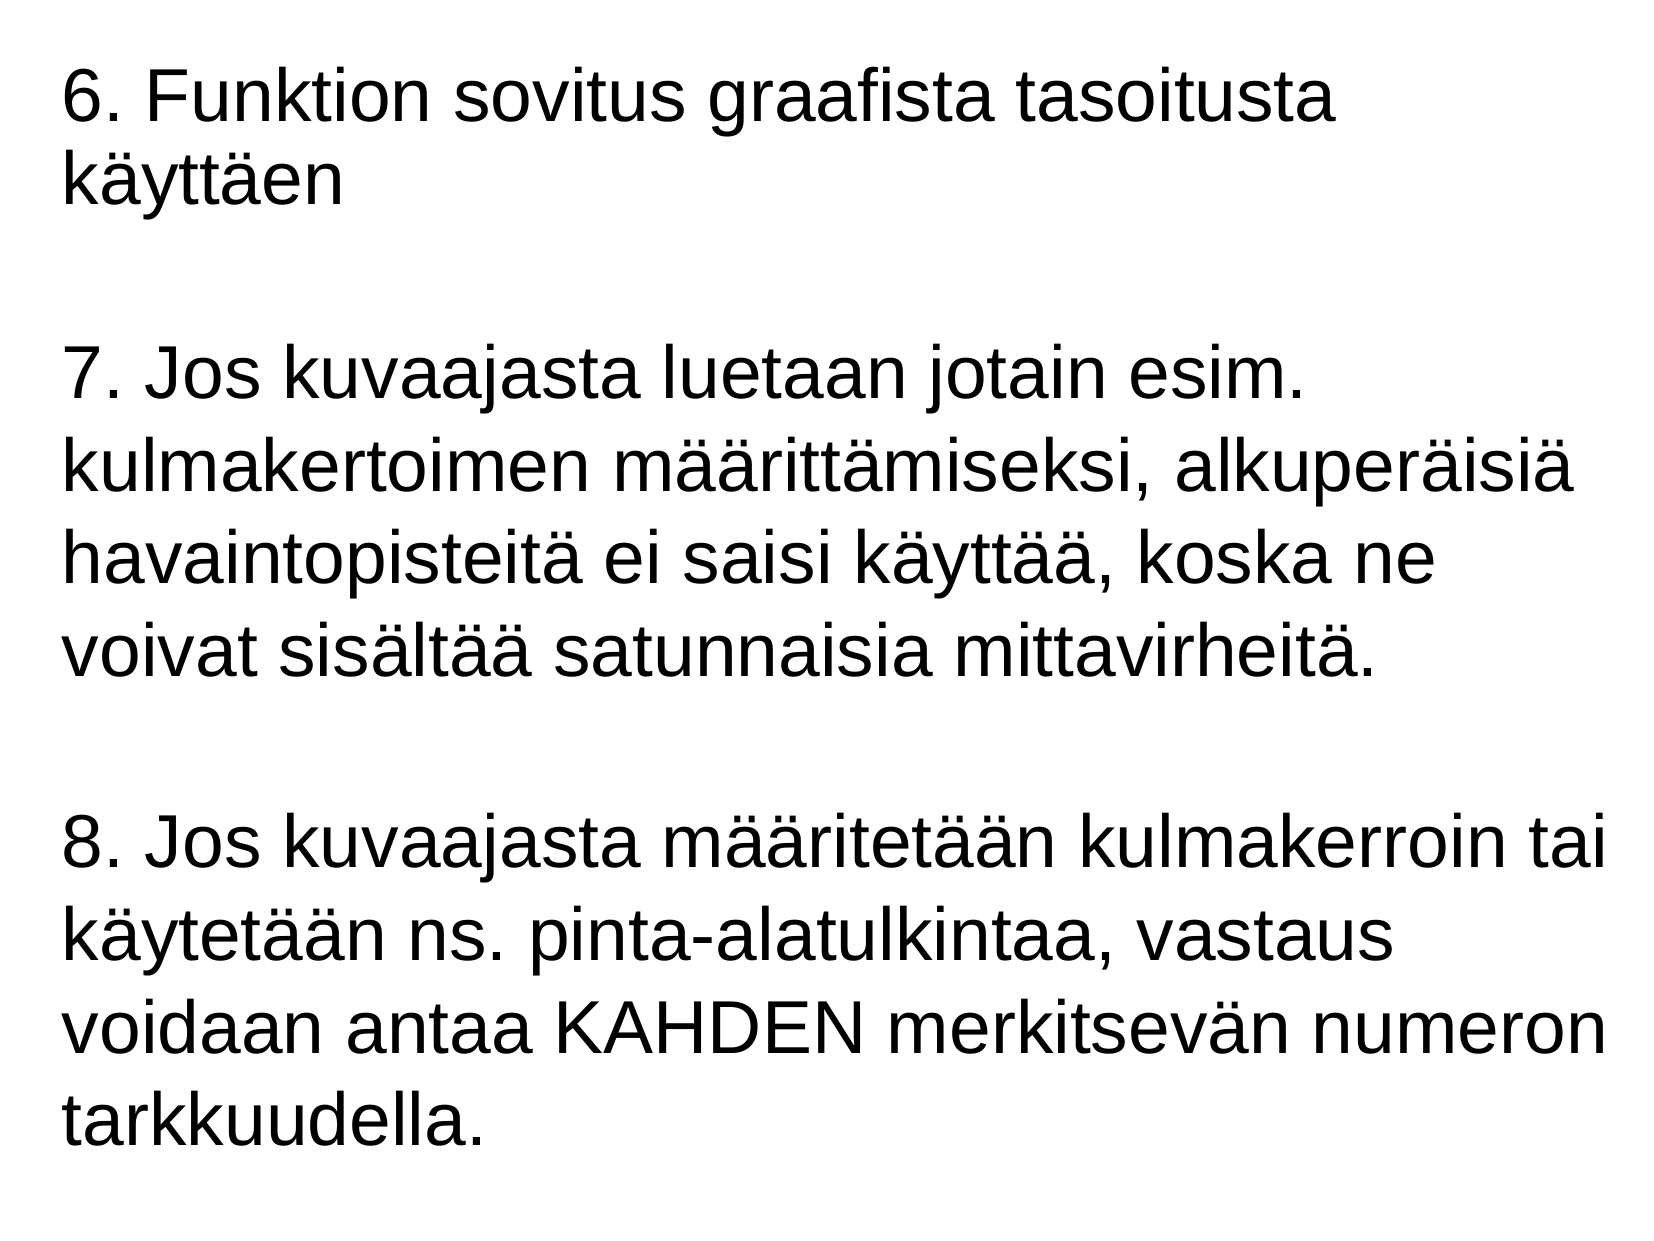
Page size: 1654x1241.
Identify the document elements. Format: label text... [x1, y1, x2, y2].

text_box 6. Funktion sovitus graafista tasoitusta käyttäen 7. Jos kuvaajasta luetaan jotain esim. kulmakertoimen määrittämiseksi, alkuperäisiä havaintopisteitä ei saisi käyttää, koska ne voivat sisältää satunnaisia mittavirheitä. 8. Jos kuvaajasta määritetään kulmakerroin tai käytetään ns. pinta-alatulkintaa, vastaus voidaan antaa KAHDEN merkitsevän numeron tarkkuudella. [47, 47, 1636, 1175]
